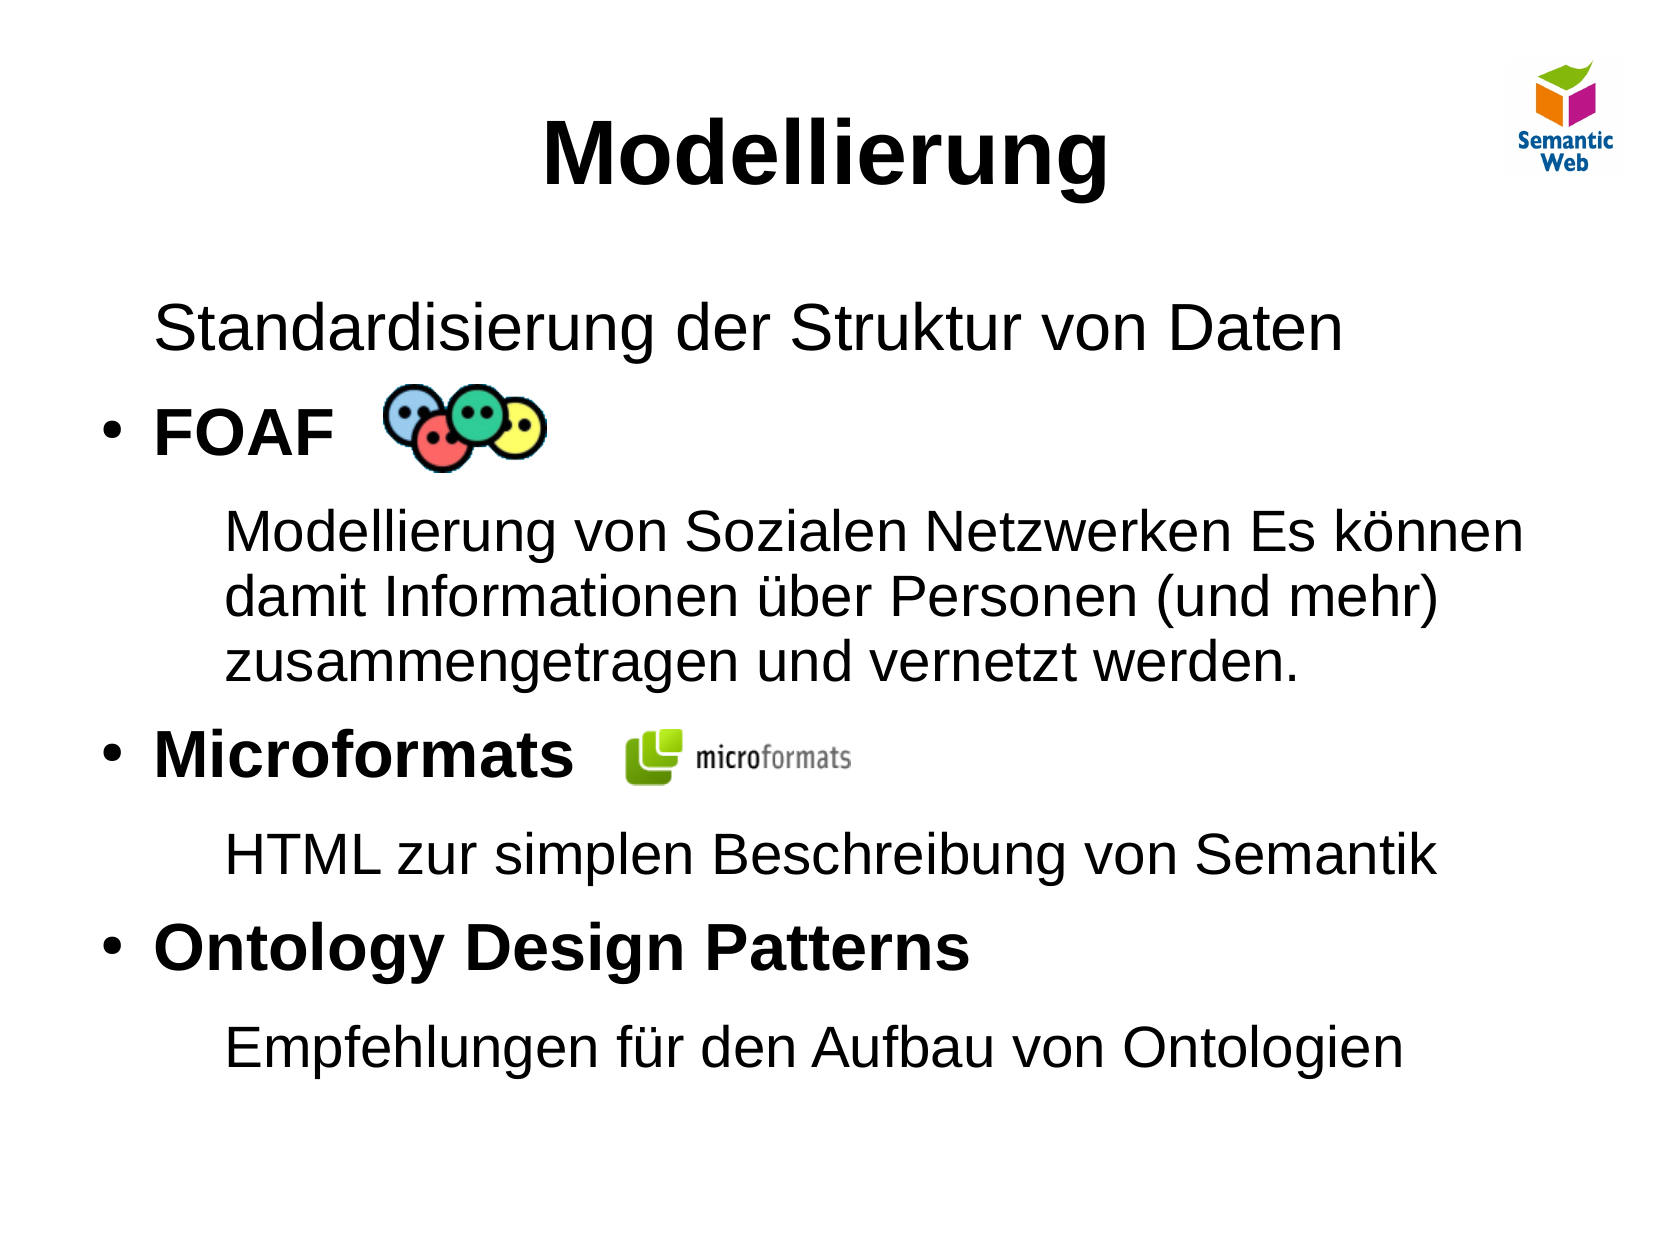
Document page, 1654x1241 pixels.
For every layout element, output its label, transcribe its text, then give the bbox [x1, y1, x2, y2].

picture [1571, 58, 1625, 176]
list Standardisierung der Struktur von Daten FOAF Modellierung von Sozialen Netzwerken Es können damit Informationen über Personen (und mehr) zusammengetragen und vernetzt werden. Microformats HTML zur simplen Beschreibung von Semantik Ontology Design Patterns Empfehlungen für den Aufbau von Ontologien [82, 290, 1571, 1094]
picture [383, 384, 547, 473]
title Modellierung [82, 56, 1571, 250]
picture [625, 729, 851, 786]
